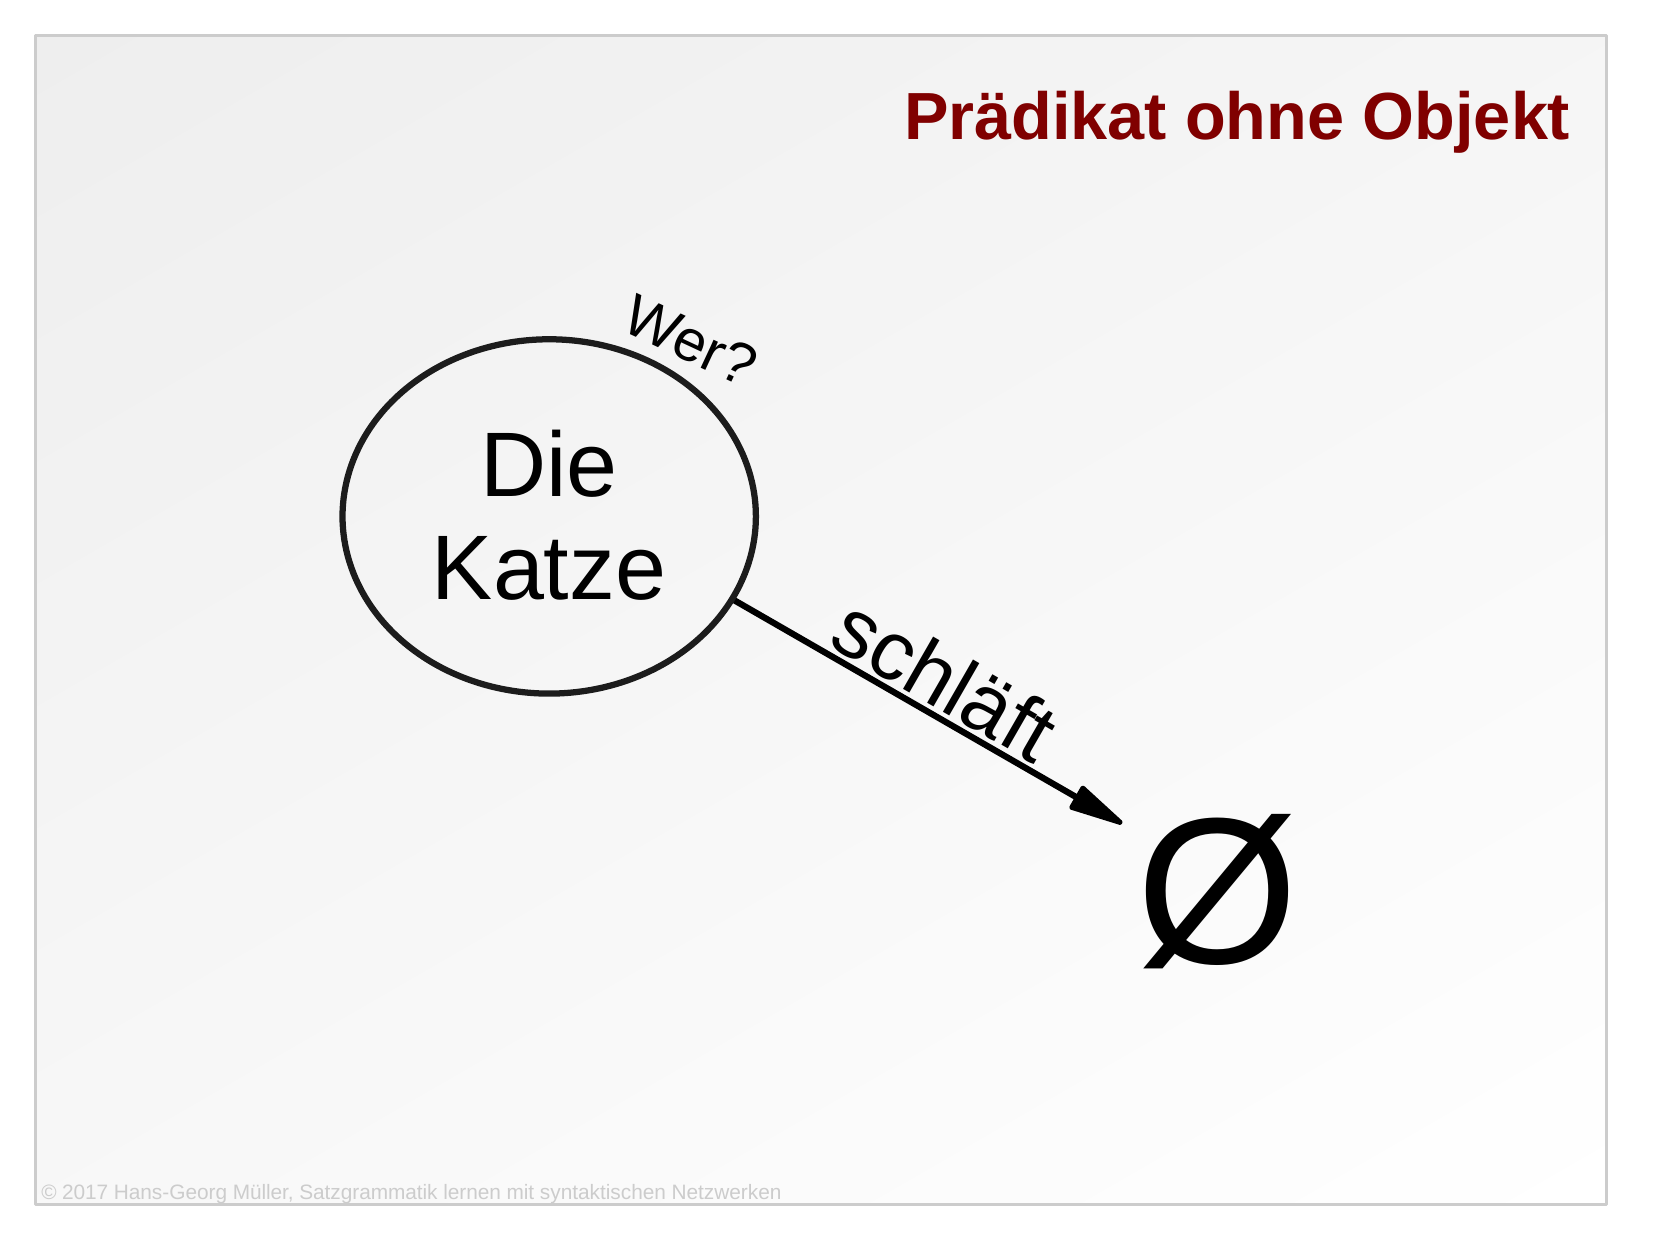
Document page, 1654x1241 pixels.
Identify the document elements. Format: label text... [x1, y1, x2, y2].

text_box Ø [1122, 768, 1430, 1111]
title Prädikat ohne Objekt [82, 67, 1571, 166]
text_box Wer? [596, 268, 792, 419]
text_box Die Katze [342, 339, 756, 694]
